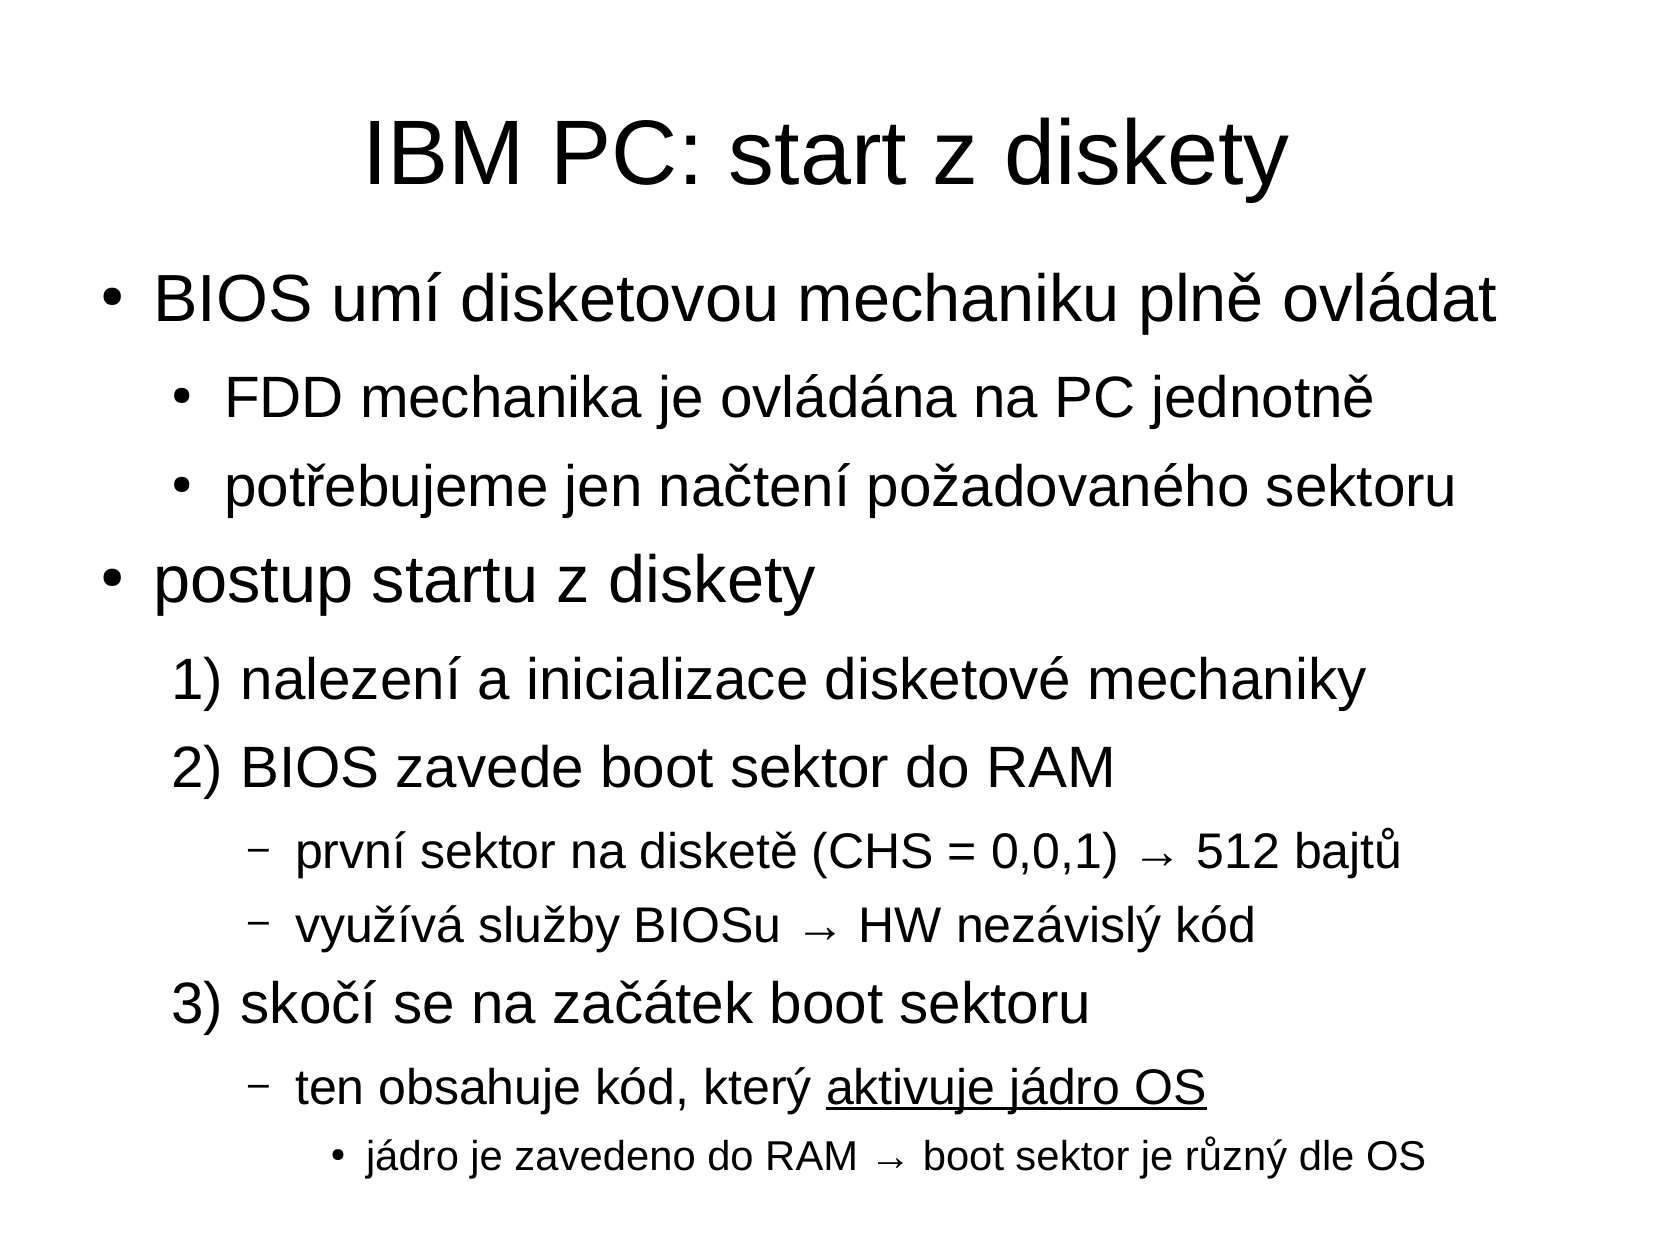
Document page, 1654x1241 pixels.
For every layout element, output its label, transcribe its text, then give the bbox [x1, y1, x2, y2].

title IBM PC: start z diskety [82, 56, 1571, 250]
list BIOS umí disketovou mechaniku plně ovládat FDD mechanika je ovládána na PC jednotně potřebujeme jen načtení požadovaného sektoru postup startu z diskety nalezení a inicializace disketové mechaniky BIOS zavede boot sektor do RAM první sektor na disketě (CHS = 0,0,1) → 512 bajtů využívá služby BIOSu → HW nezávislý kód skočí se na začátek boot sektoru ten obsahuje kód, který aktivuje jádro OS jádro je zavedeno do RAM → boot sektor je různý dle OS [82, 260, 1571, 1189]
